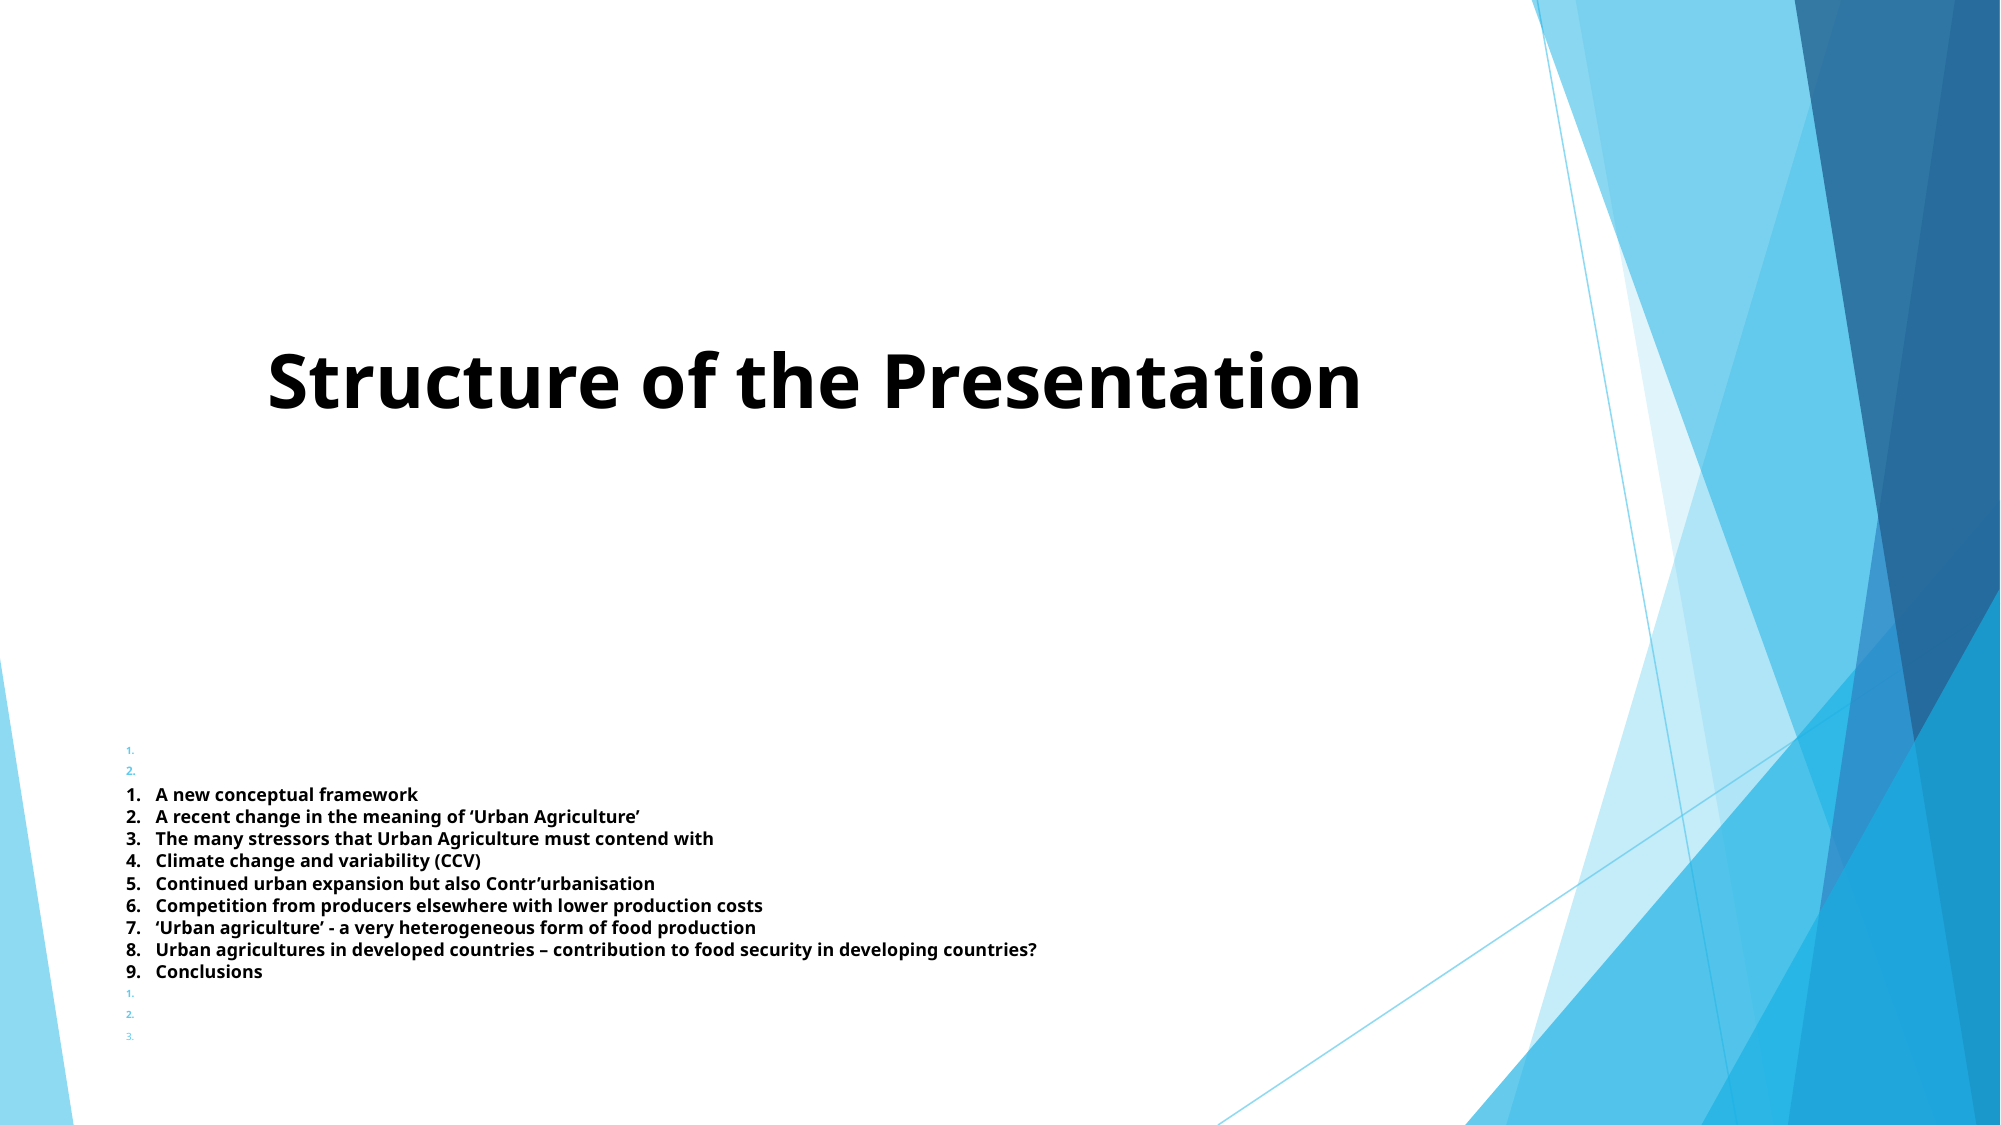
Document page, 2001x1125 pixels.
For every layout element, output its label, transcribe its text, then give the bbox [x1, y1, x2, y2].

title Structure of the Presentation [121, 103, 1723, 272]
list 1. A new conceptual framework 2. A recent change in the meaning of ‘Urban Agriculture’ 3. The many stressors that Urban Agriculture must contend with 4. Climate change and variability (CCV) 5. Continued urban expansion but also Contr’urbanisation 6. Competition from producers elsewhere with lower production costs 7. ‘Urban agriculture’ - a very heterogeneous form of food production 8. Urban agricultures in developed countries – contribution to food security in developing countries? 9. Conclusions [85, 319, 1908, 1017]
